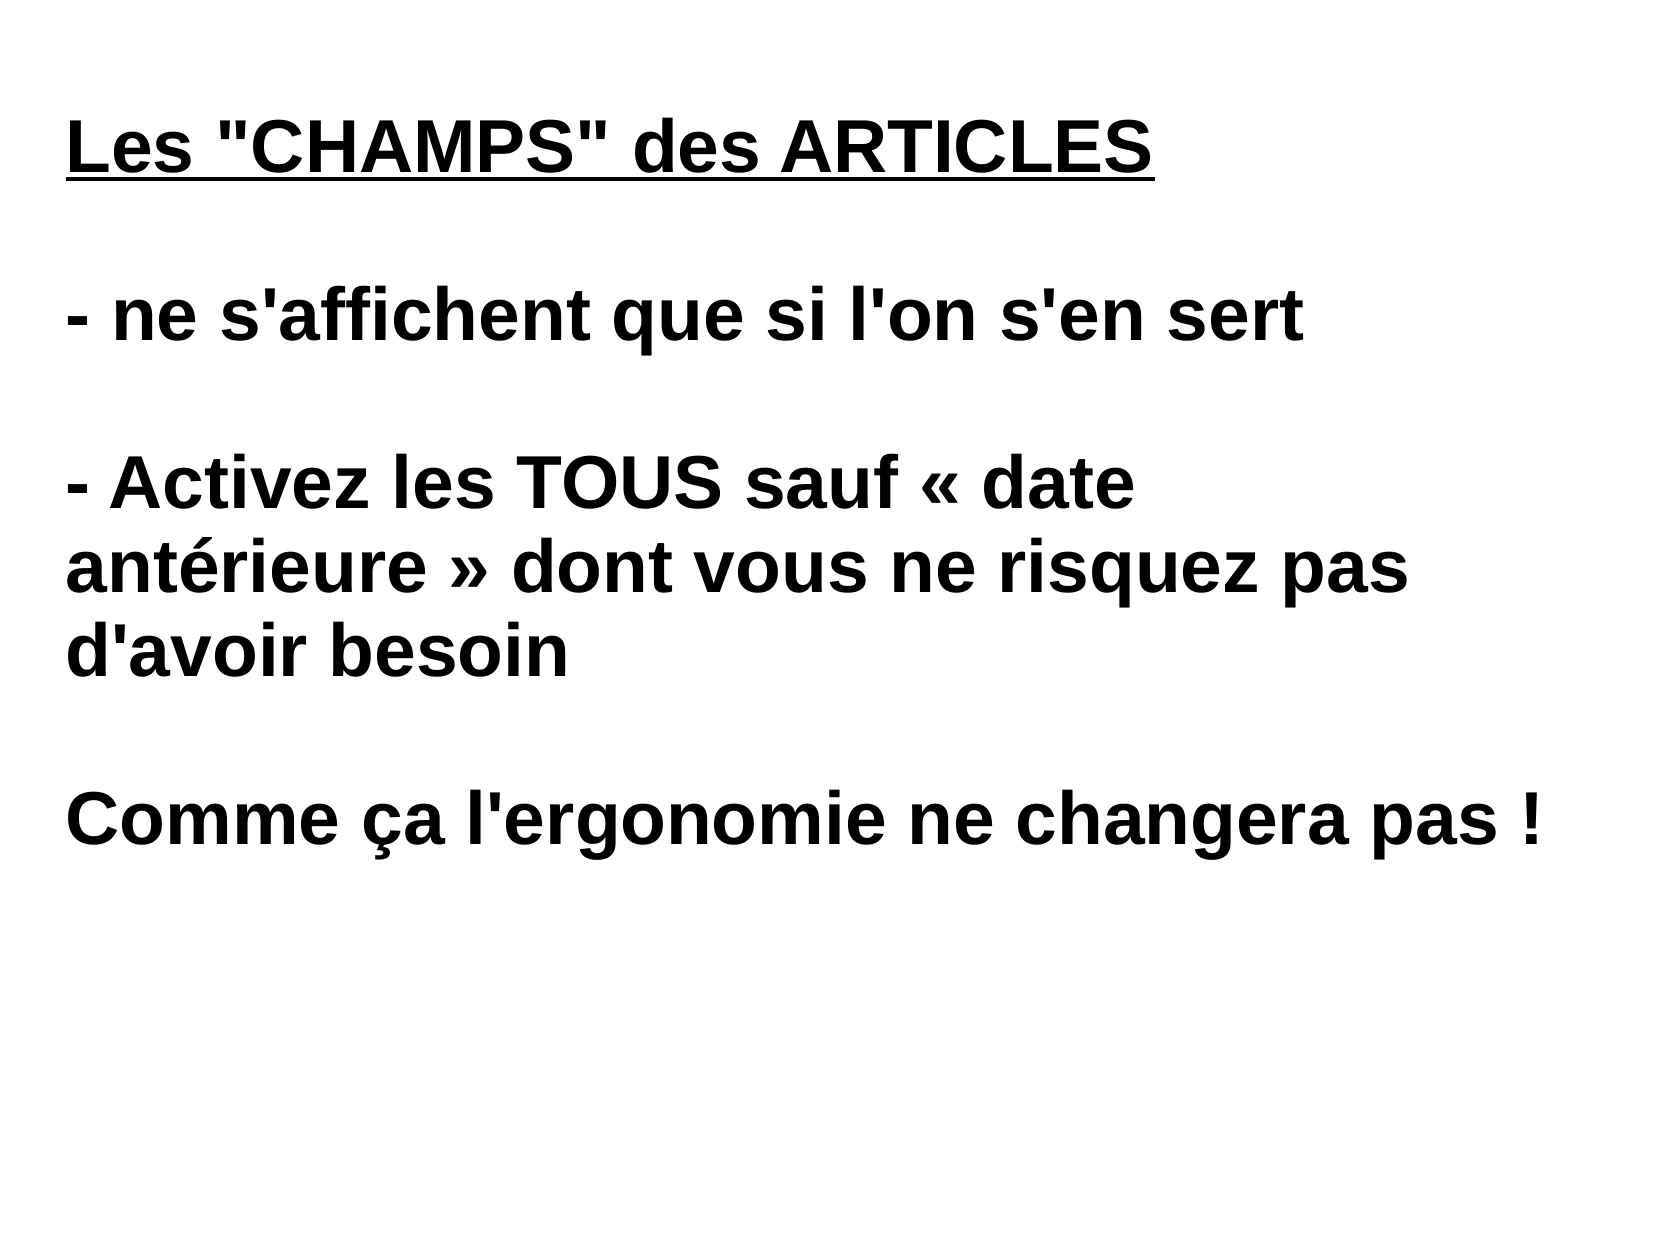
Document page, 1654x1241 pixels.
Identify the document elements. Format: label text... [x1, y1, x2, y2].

text_box Les "CHAMPS" des ARTICLES - ne s'affichent que si l'on s'en sert - Activez les TOUS sauf « date antérieure » dont vous ne risquez pas d'avoir besoin Comme ça l'ergonomie ne changera pas ! [50, 97, 1577, 868]
